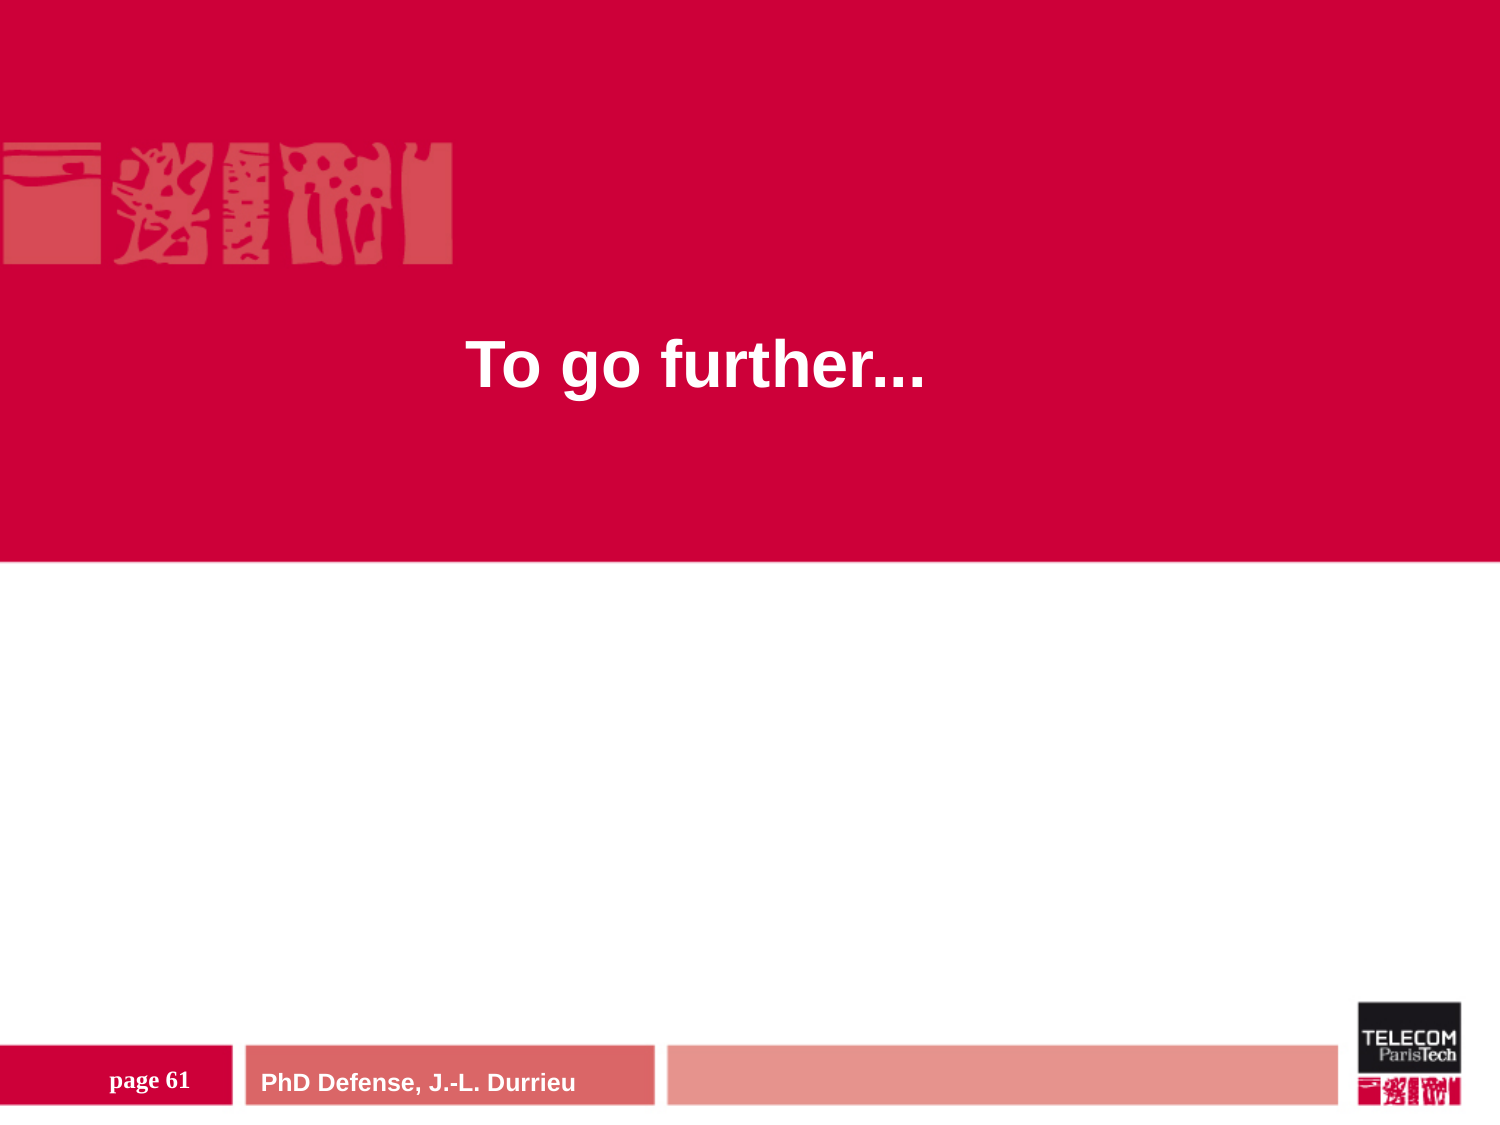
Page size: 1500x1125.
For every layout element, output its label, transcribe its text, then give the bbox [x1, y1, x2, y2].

picture [0, 0, 1500, 1125]
title To go further... [465, 202, 1459, 526]
